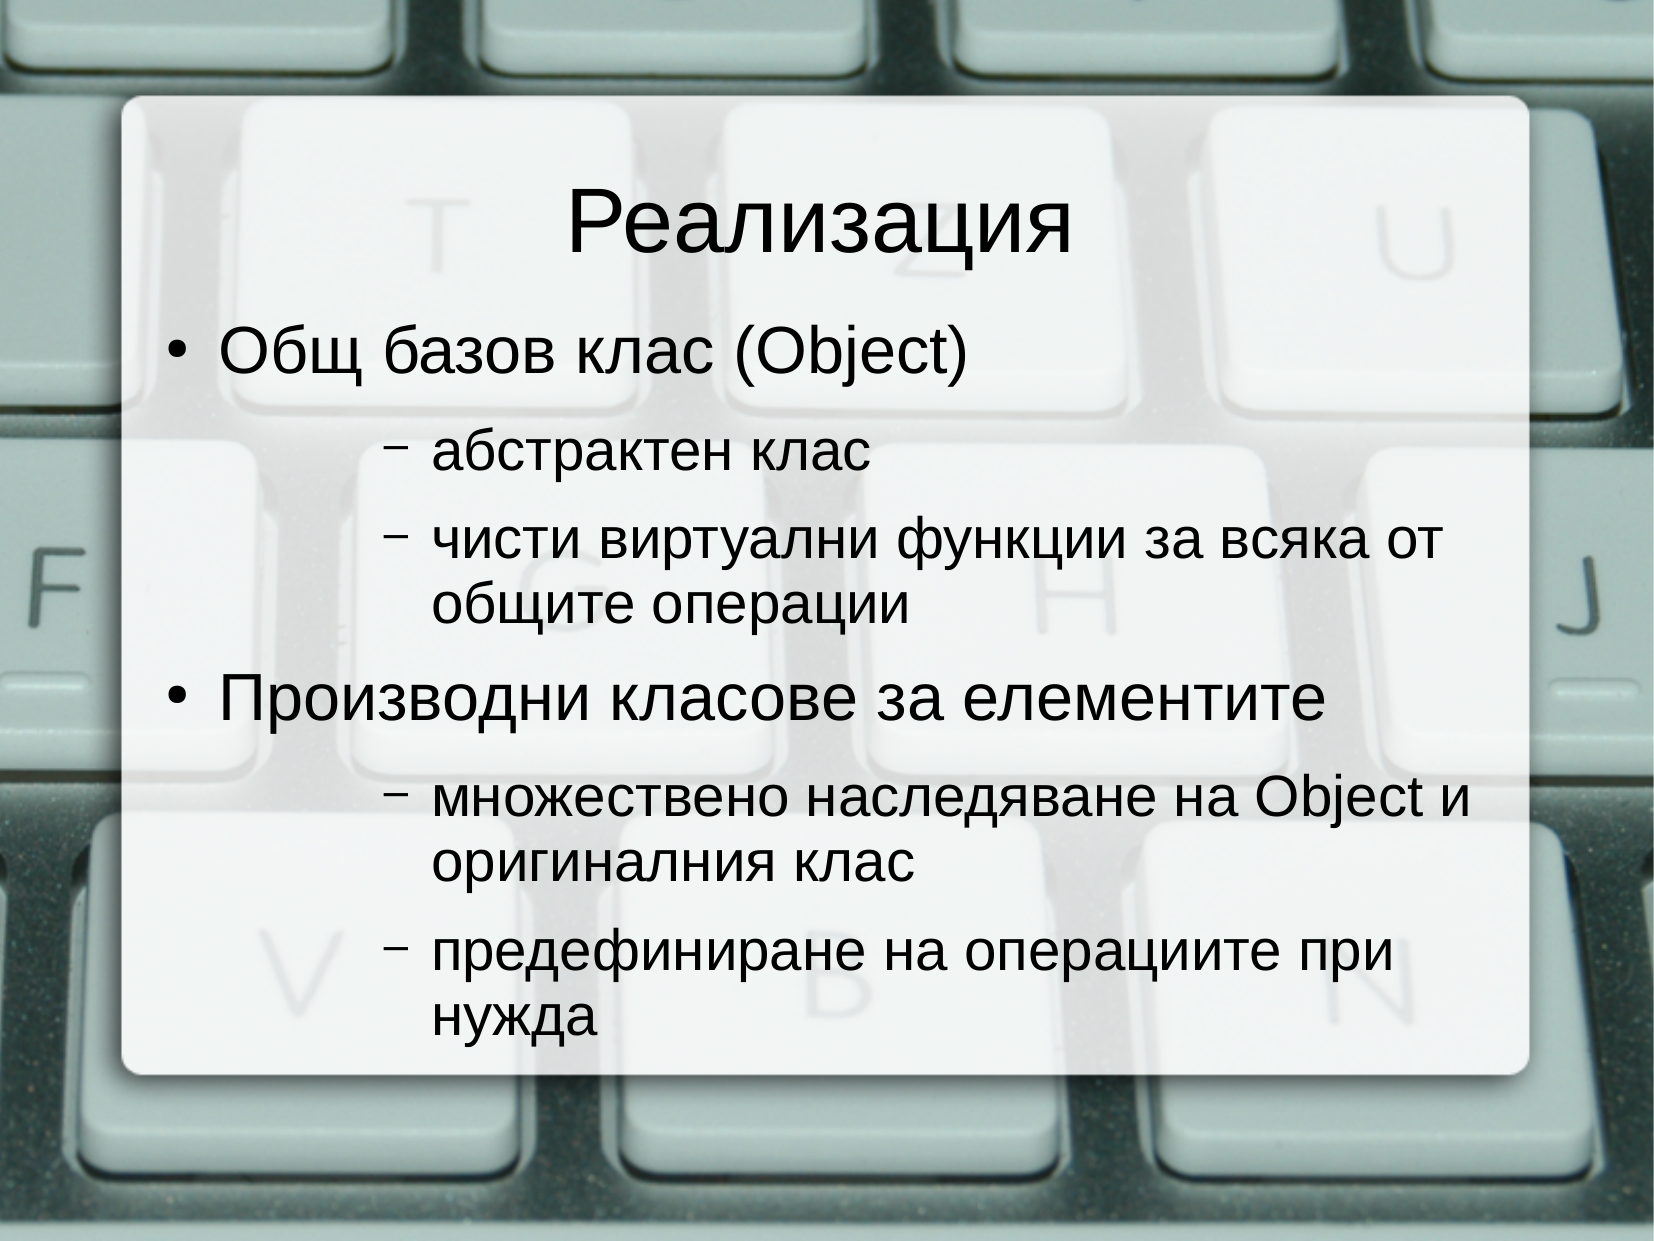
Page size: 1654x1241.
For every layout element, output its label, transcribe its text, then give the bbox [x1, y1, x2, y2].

list Общ базов клас (Object) абстрактен клас чисти виртуални функции за всяка от общите операции Производни класове за елементите множествено наследяване на Object и оригиналния клас предефиниране на операциите при нужда [147, 312, 1506, 1050]
title Реализация [135, 117, 1506, 325]
picture [0, 0, 1654, 1241]
